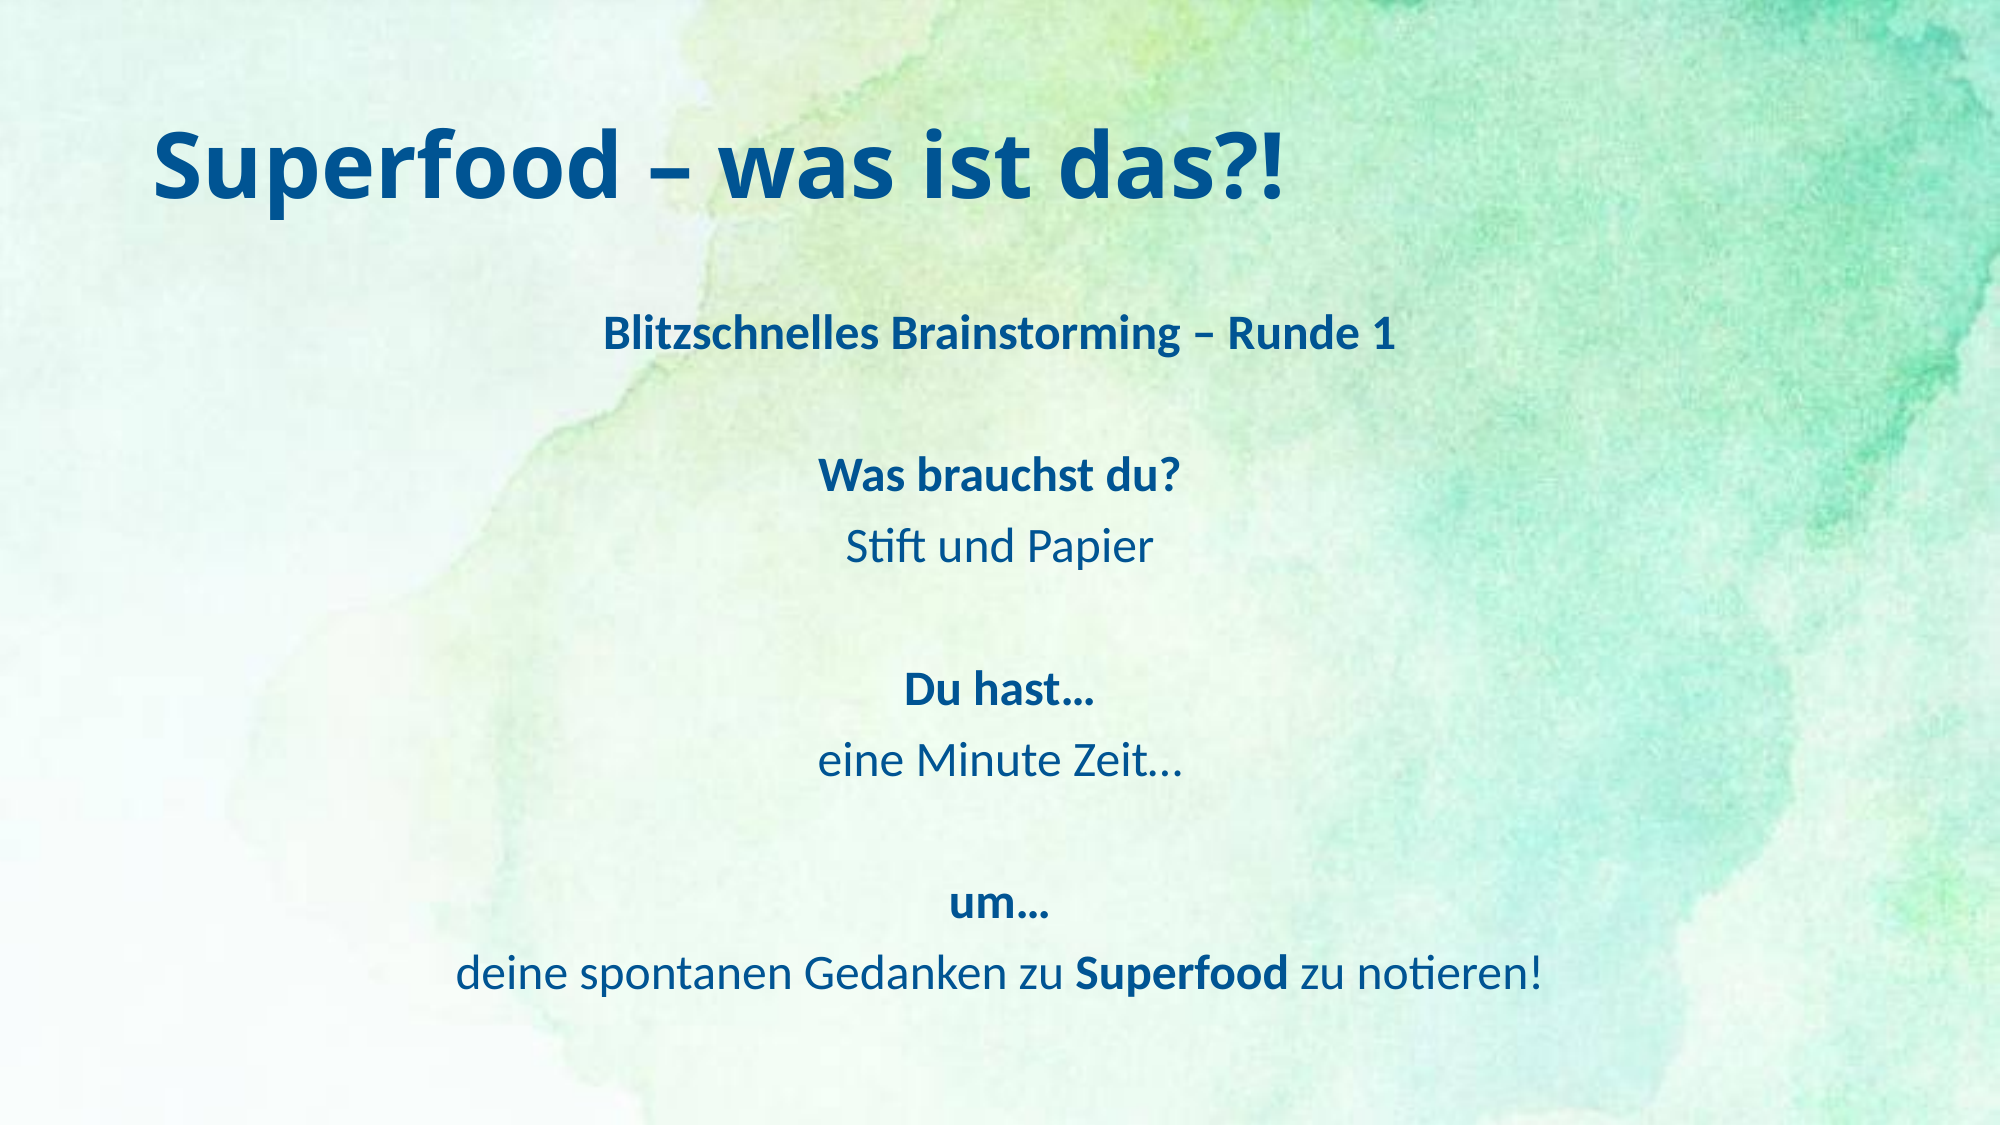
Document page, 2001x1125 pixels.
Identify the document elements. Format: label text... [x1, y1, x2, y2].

picture [0, 0, 2000, 1125]
list Blitzschnelles Brainstorming – Runde 1 Was brauchst du? Stift und Papier Du hast… eine Minute Zeit… um… deine spontanen Gedanken zu Superfood zu notieren! [137, 299, 1863, 1014]
title Superfood – was ist das?! [137, 59, 1863, 278]
